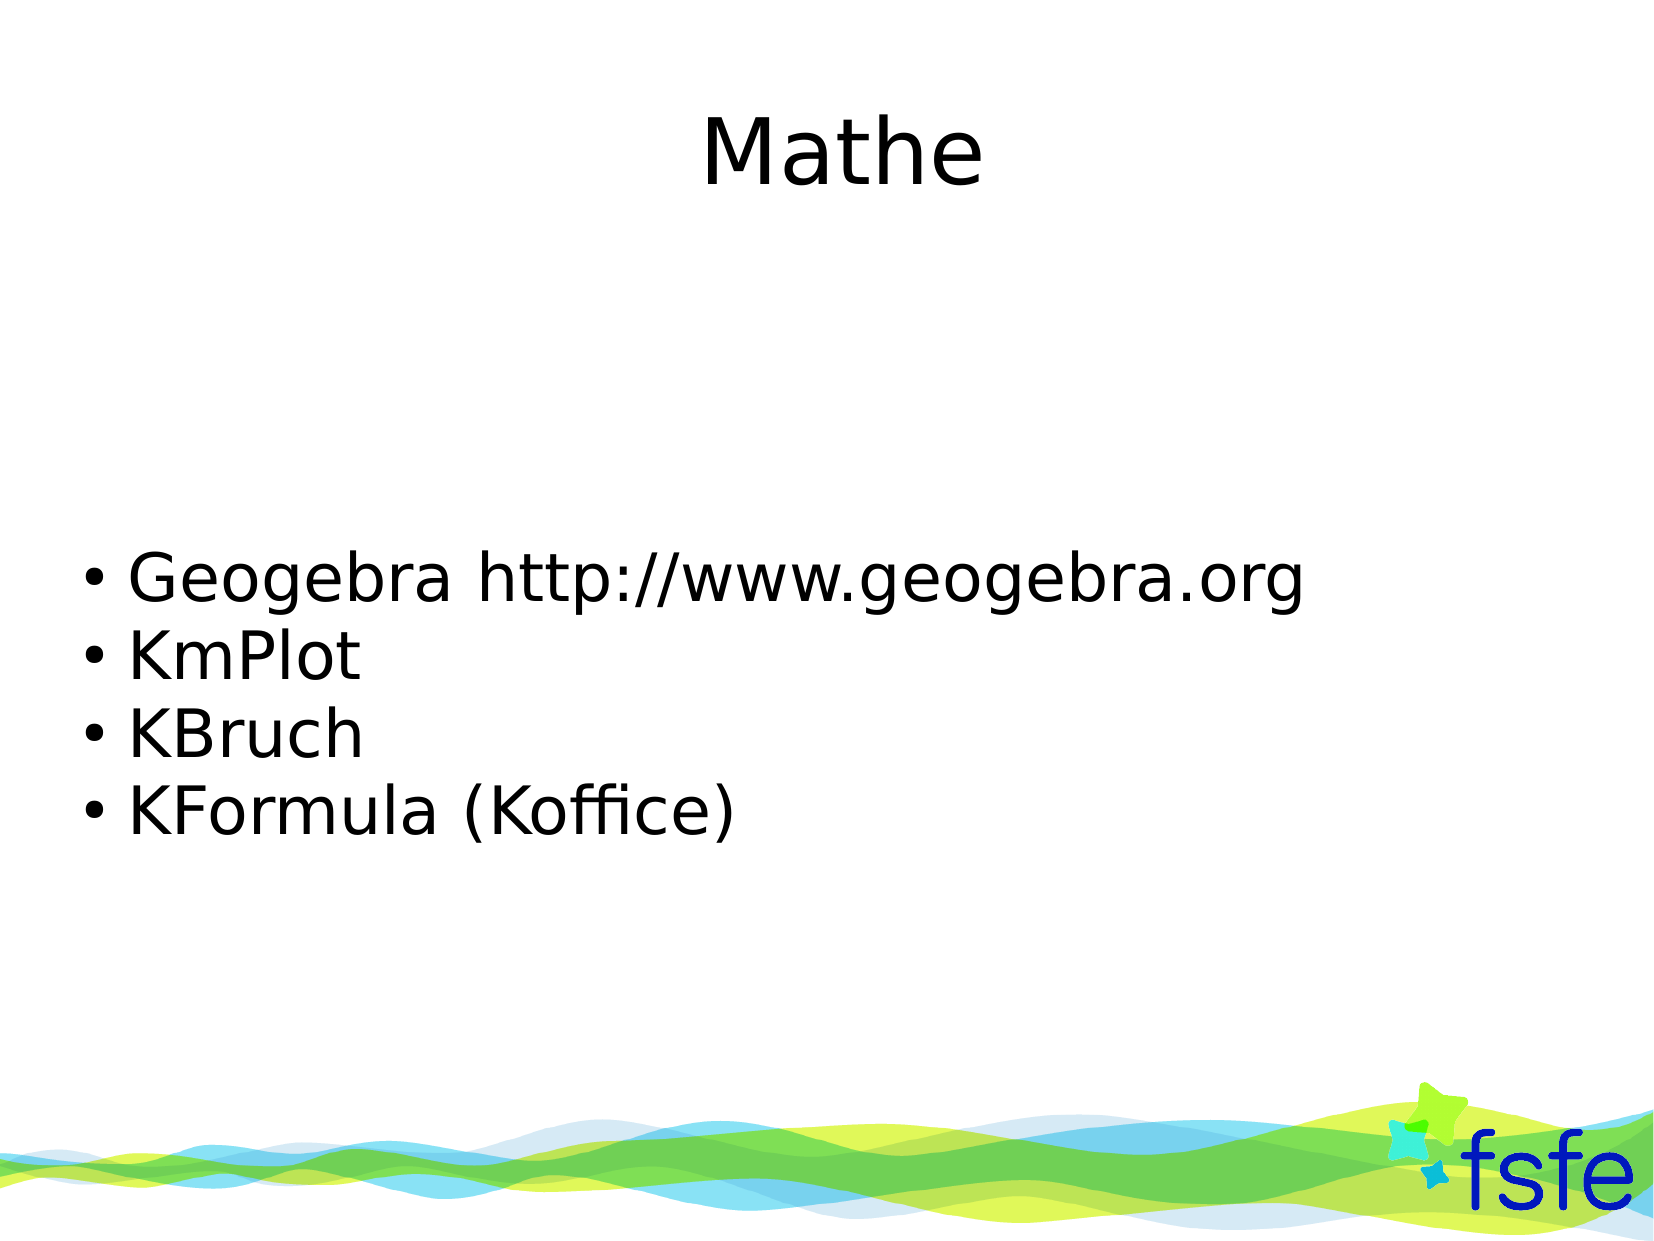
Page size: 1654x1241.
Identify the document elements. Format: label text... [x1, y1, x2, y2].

picture [0, 1081, 1654, 1241]
title Mathe [82, 56, 1571, 250]
subtitle Geogebra http://www.geogebra.org KmPlot KBruch KFormula (Koffice) [82, 297, 1565, 1093]
